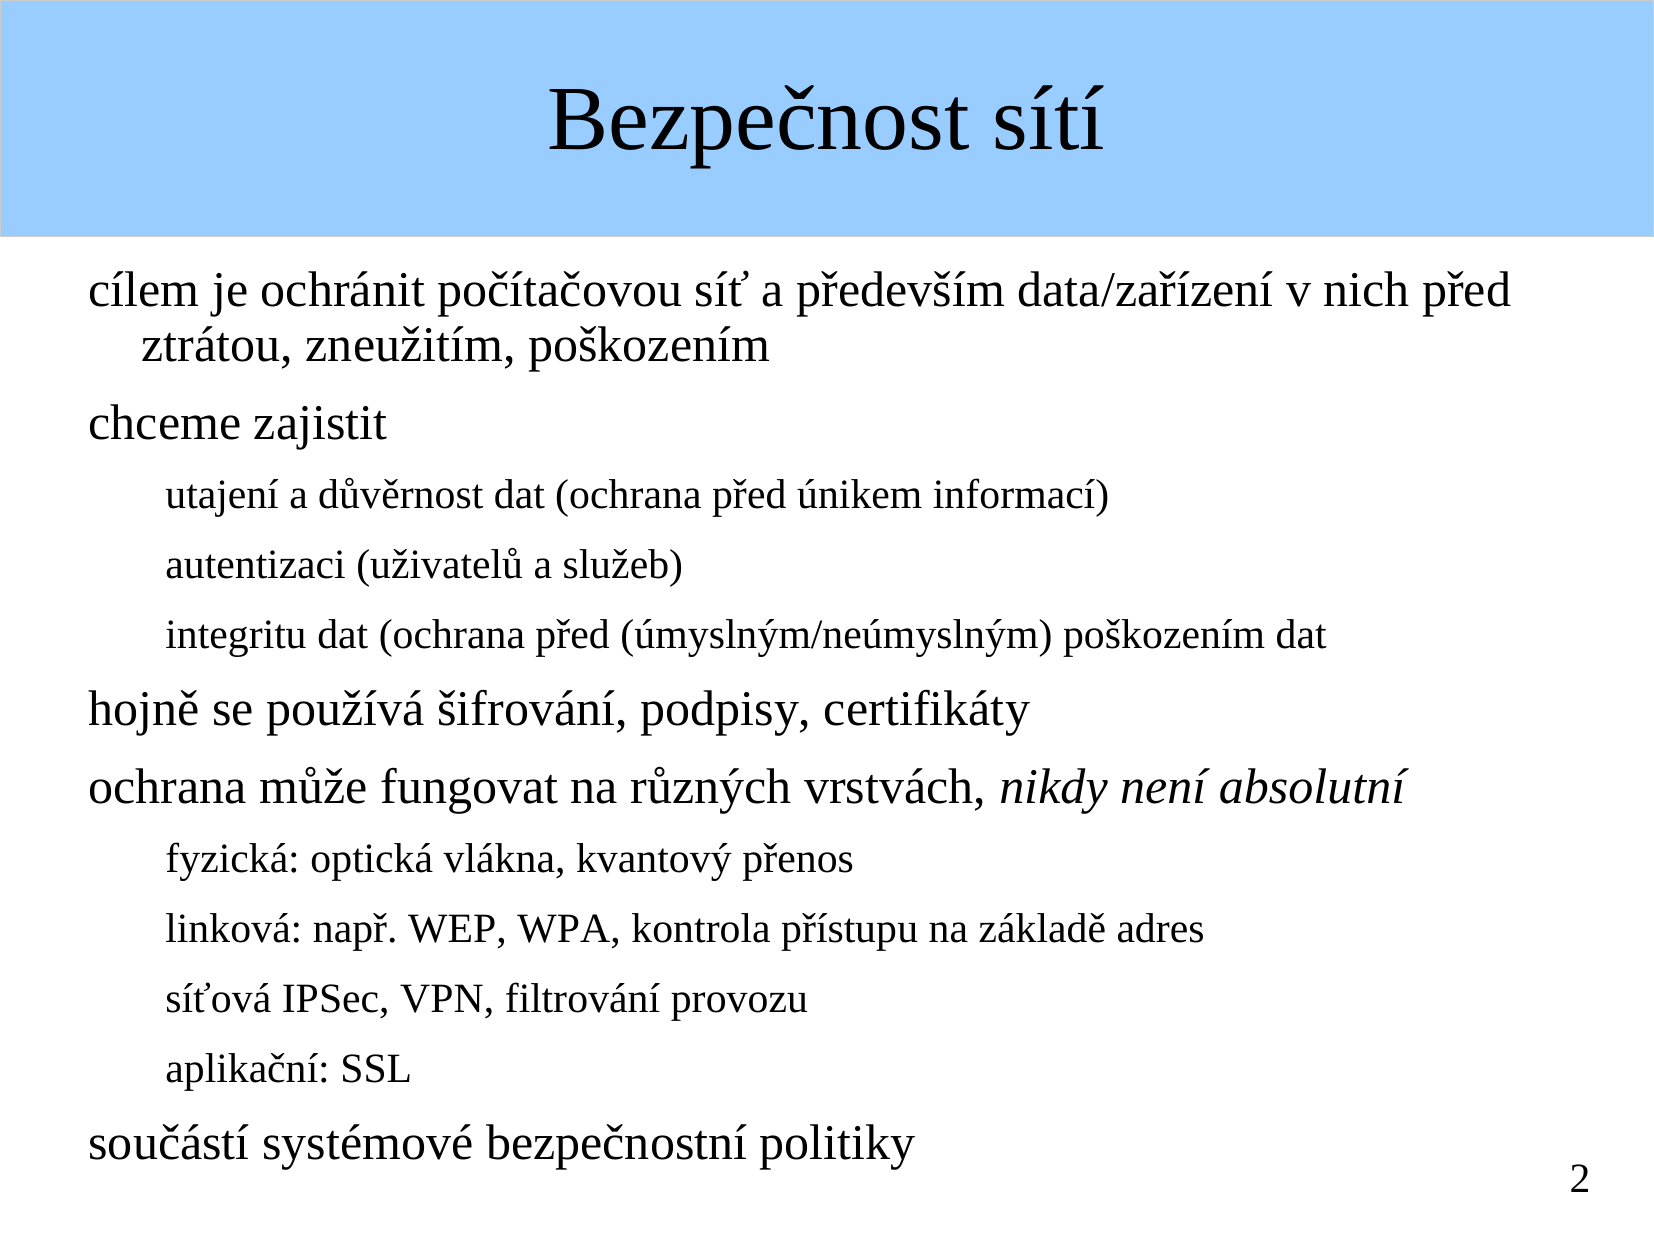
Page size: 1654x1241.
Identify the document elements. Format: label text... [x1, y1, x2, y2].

list cílem je ochránit počítačovou síť a především data/zařízení v nich před ztrátou, zneužitím, poškozením chceme zajistit utajení a důvěrnost dat (ochrana před únikem informací) autentizaci (uživatelů a služeb) integritu dat (ochrana před (úmyslným/neúmyslným) poškozením dat hojně se používá šifrování, podpisy, certifikáty ochrana může fungovat na různých vrstvách, nikdy není absolutní fyzická: optická vlákna, kvantový přenos linková: např. WEP, WPA, kontrola přístupu na základě adres síťová IPSec, VPN, filtrování provozu aplikační: SSL součástí systémové bezpečnostní politiky [70, 262, 1607, 1171]
title Bezpečnost sítí [0, 0, 1654, 237]
